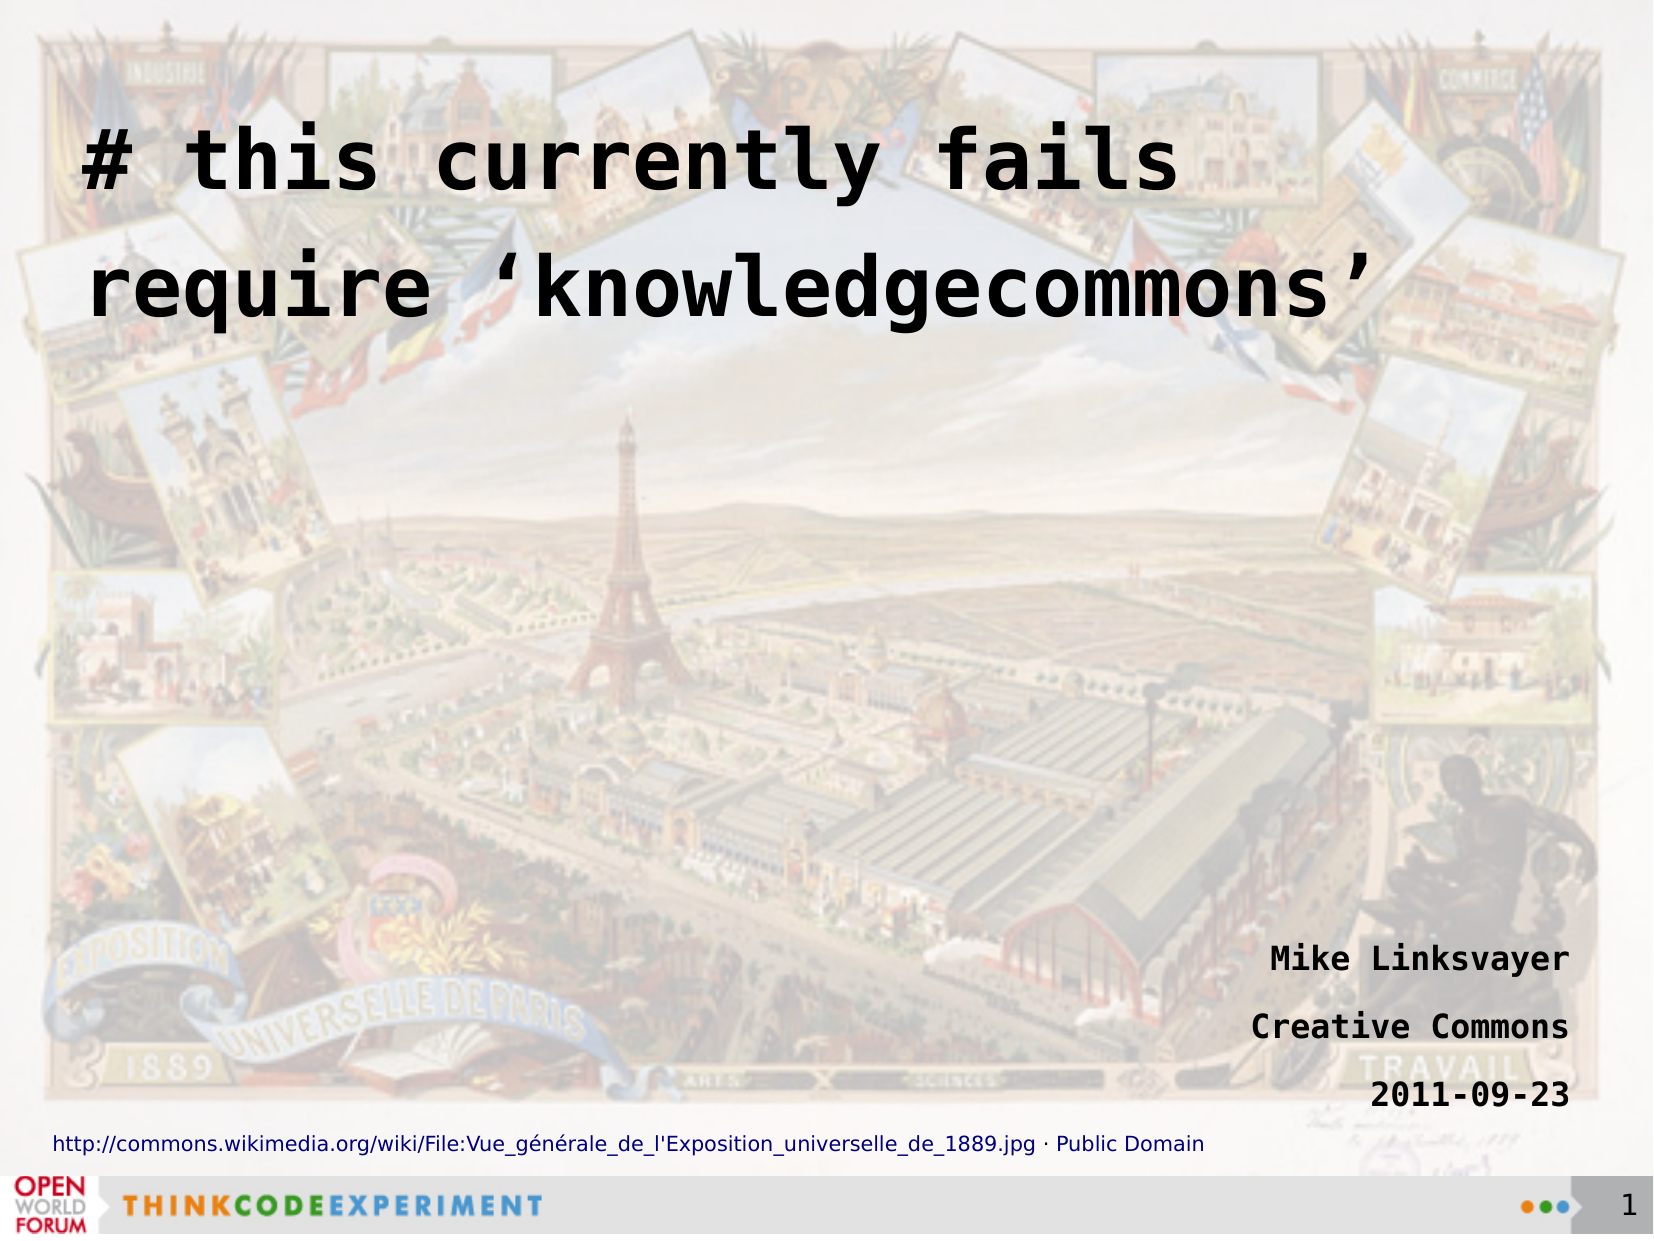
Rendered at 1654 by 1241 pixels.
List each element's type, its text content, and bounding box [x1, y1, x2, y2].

list # this currently fails require ‘knowledgecommons’ Mike Linksvayer Creative Commons 2011-09-23 [82, 112, 1571, 1115]
text_box http://commons.wikimedia.org/wiki/File:Vue_générale_de_l'Exposition_universelle_de_1889.jpg · Public Domain [37, 1125, 1625, 1198]
picture [0, 0, 1654, 1234]
